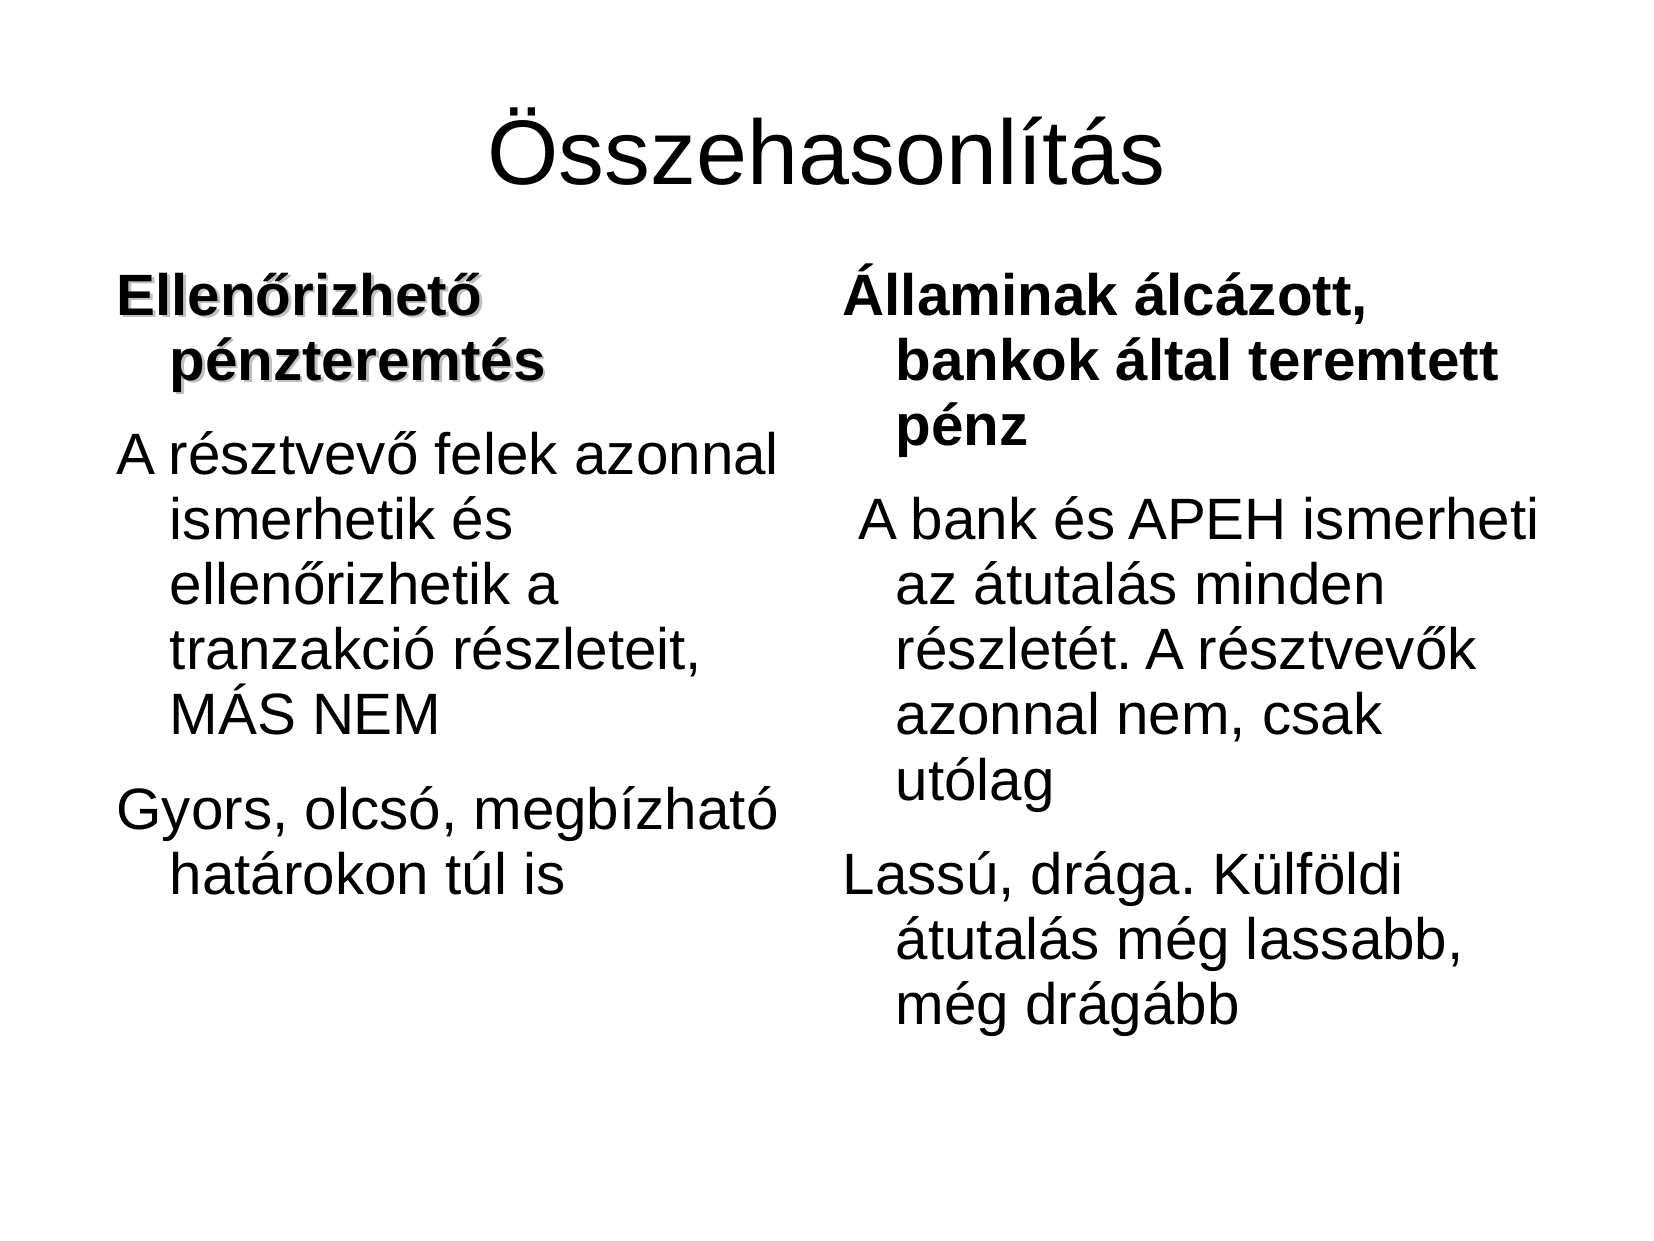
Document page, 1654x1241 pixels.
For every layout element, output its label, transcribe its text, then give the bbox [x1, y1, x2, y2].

list Államinak álcázott, bankok által teremtett pénz A bank és APEH ismerheti az átutalás minden részletét. A résztvevők azonnal nem, csak utólag Lassú, drága. Külföldi átutalás még lassabb, még drágább [825, 262, 1552, 1163]
list Ellenőrizhető pénzteremtés A résztvevő felek azonnal ismerhetik és ellenőrizhetik a tranzakció részleteit, MÁS NEM Gyors, olcsó, megbízható határokon túl is [98, 262, 825, 1081]
title Összehasonlítás [82, 56, 1571, 250]
